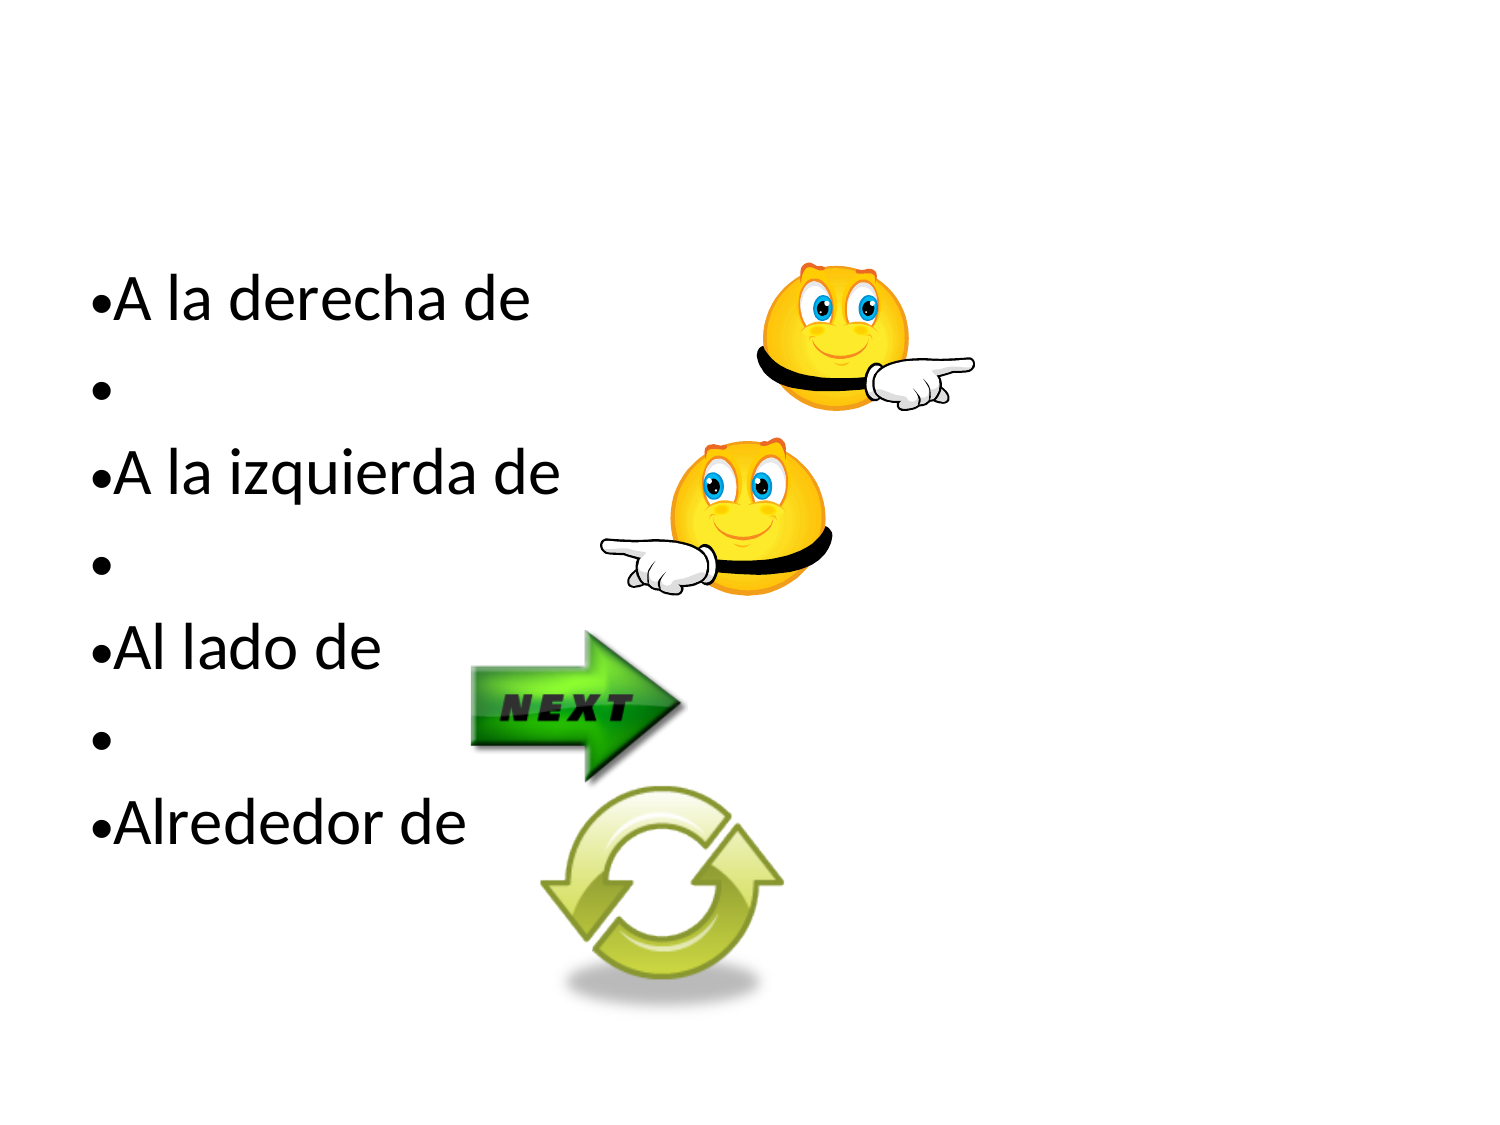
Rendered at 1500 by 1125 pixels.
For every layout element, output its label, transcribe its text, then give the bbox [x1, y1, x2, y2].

picture [756, 262, 976, 411]
picture [462, 600, 788, 1026]
list A la derecha de A la izquierda de Al lado de Alrededor de [75, 262, 1426, 1036]
picture [600, 437, 833, 596]
